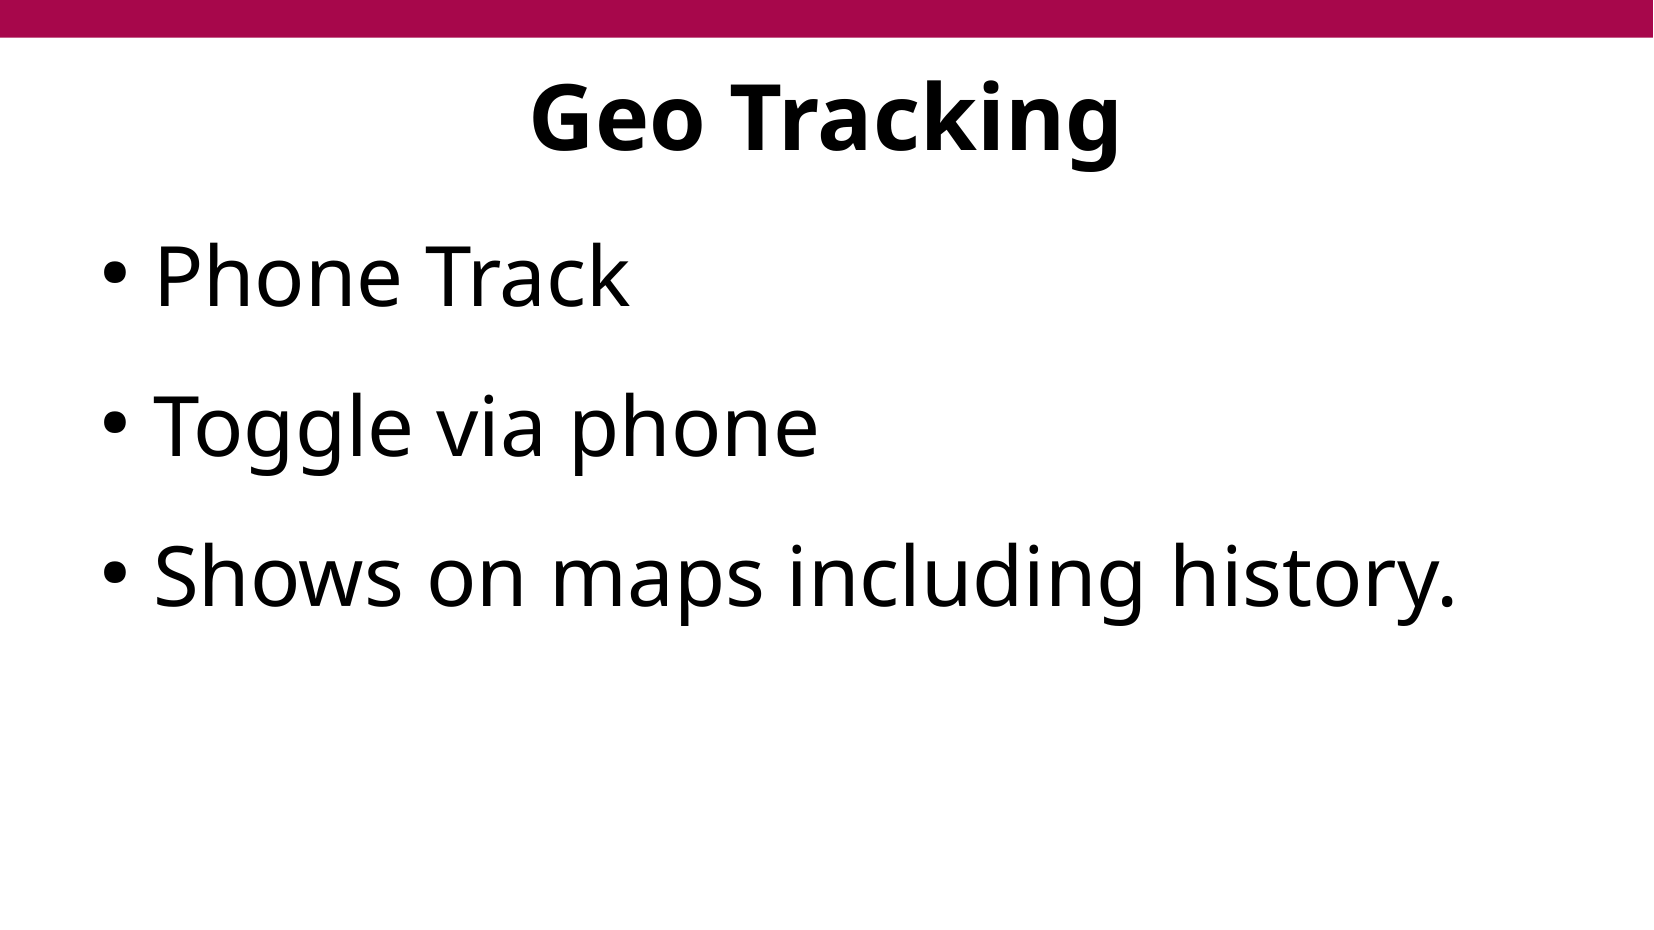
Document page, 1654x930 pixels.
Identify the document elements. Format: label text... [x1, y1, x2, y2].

list Phone Track Toggle via phone Shows on maps including history. [82, 217, 1571, 757]
title Geo Tracking [82, 36, 1571, 193]
